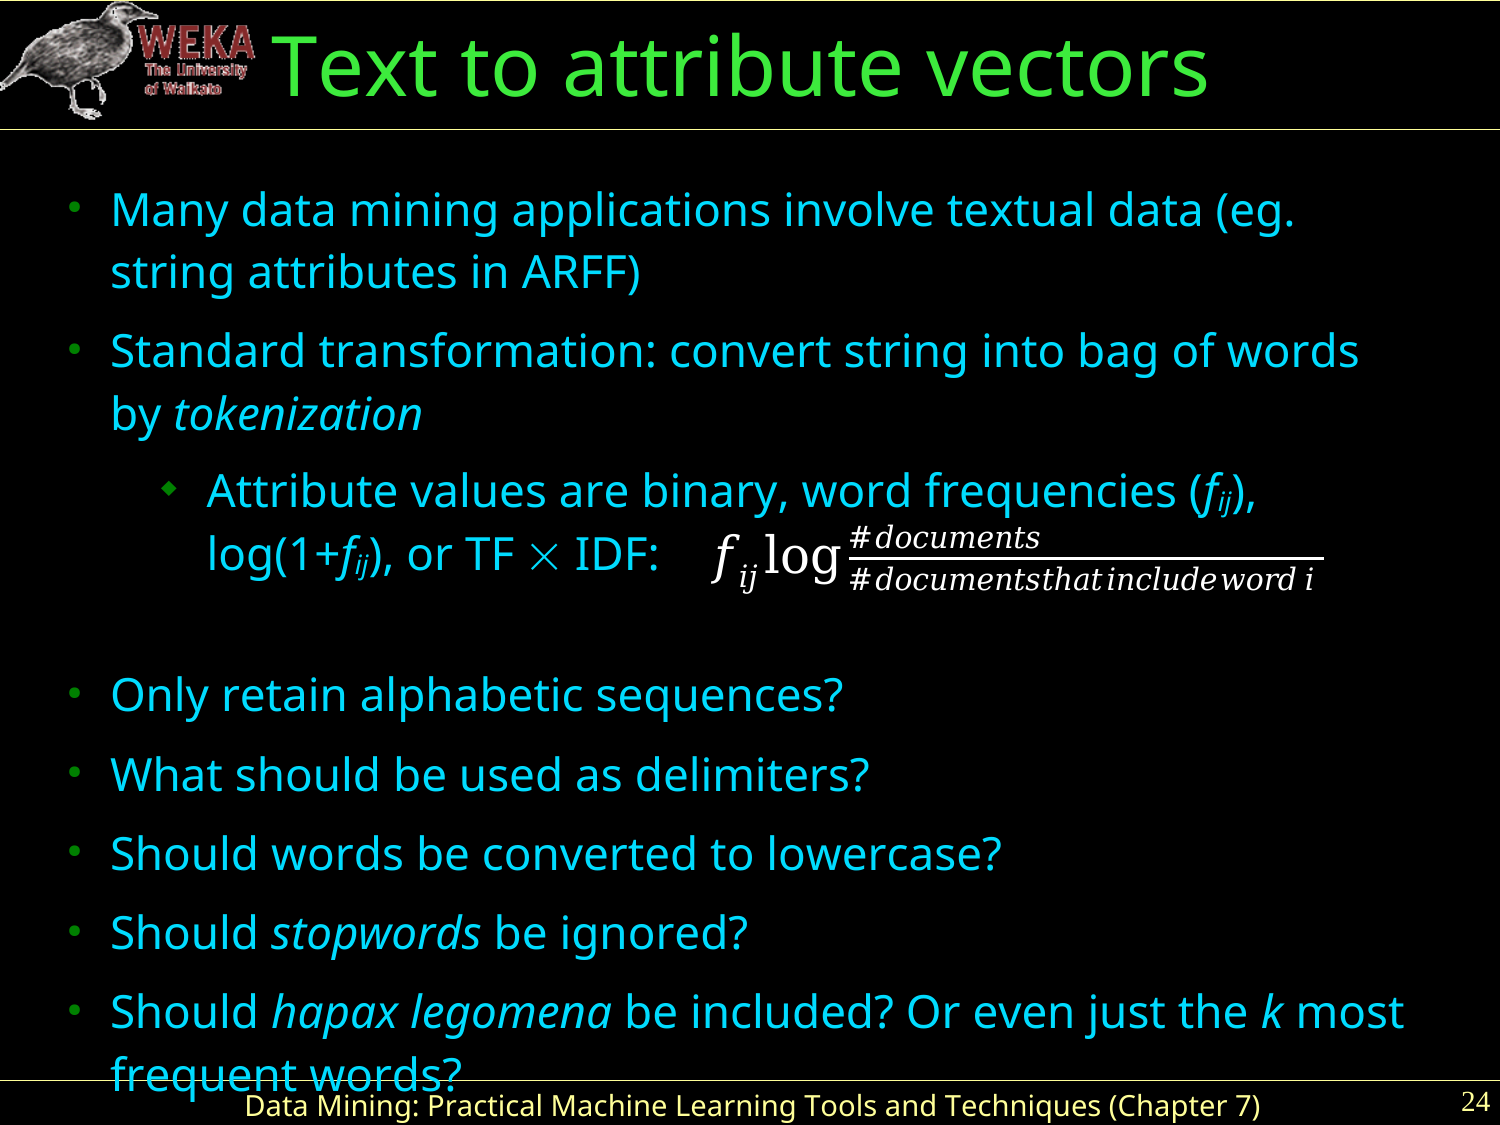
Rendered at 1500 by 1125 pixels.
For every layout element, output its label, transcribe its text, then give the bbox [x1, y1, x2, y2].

chart [708, 520, 1331, 599]
picture [0, 1, 263, 129]
title Text to attribute vectors [263, 0, 1500, 159]
list Many data mining applications involve textual data (eg. string attributes in ARFF) Standard transformation: convert string into bag of words by tokenization Attribute values are binary, word frequencies (fij), log(1+fij), or TF  IDF: Only retain alphabetic sequences? What should be used as delimiters? Should words be converted to lowercase? Should stopwords be ignored? Should hapax legomena be included? Or even just the k most frequent words? [67, 177, 1418, 1093]
